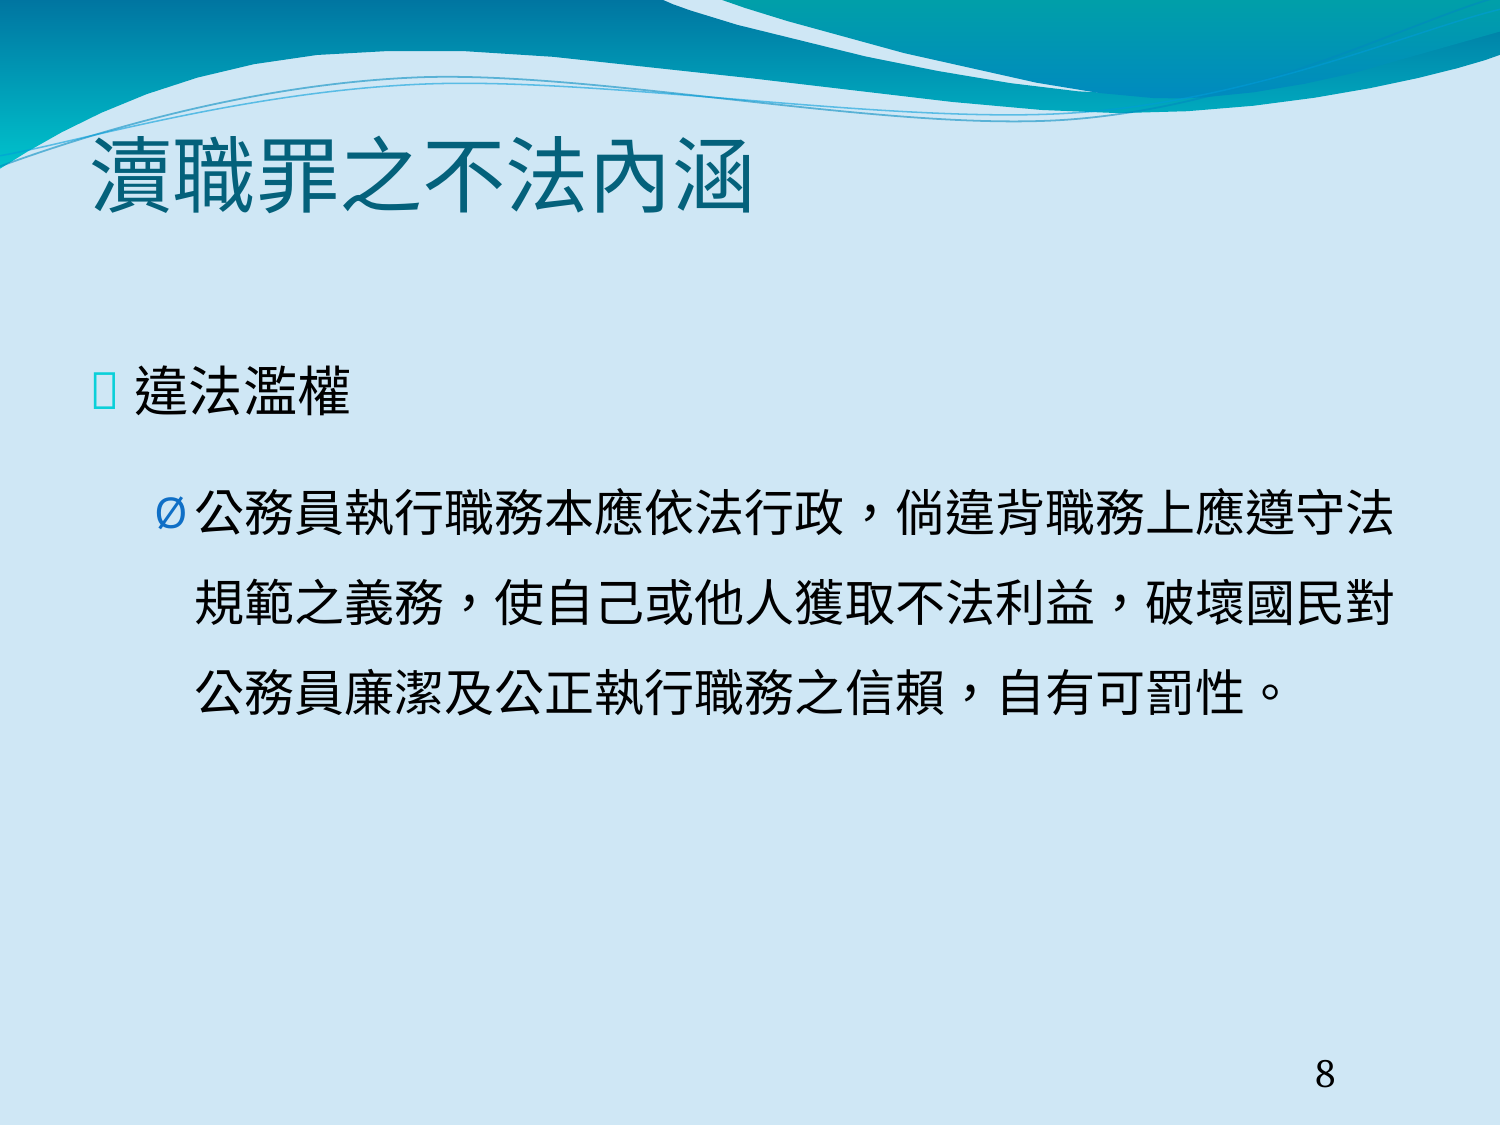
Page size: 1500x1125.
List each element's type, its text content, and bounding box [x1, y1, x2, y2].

slide_number <編號> [1299, 1042, 1425, 1103]
title 瀆職罪之不法內涵 [75, 115, 1425, 303]
list 違法濫權 公務員執行職務本應依法行政，倘違背職務上應遵守法規範之義務，使自己或他人獲取不法利益，破壞國民對公務員廉潔及公正執行職務之信賴，自有可罰性。 [75, 317, 1425, 1038]
